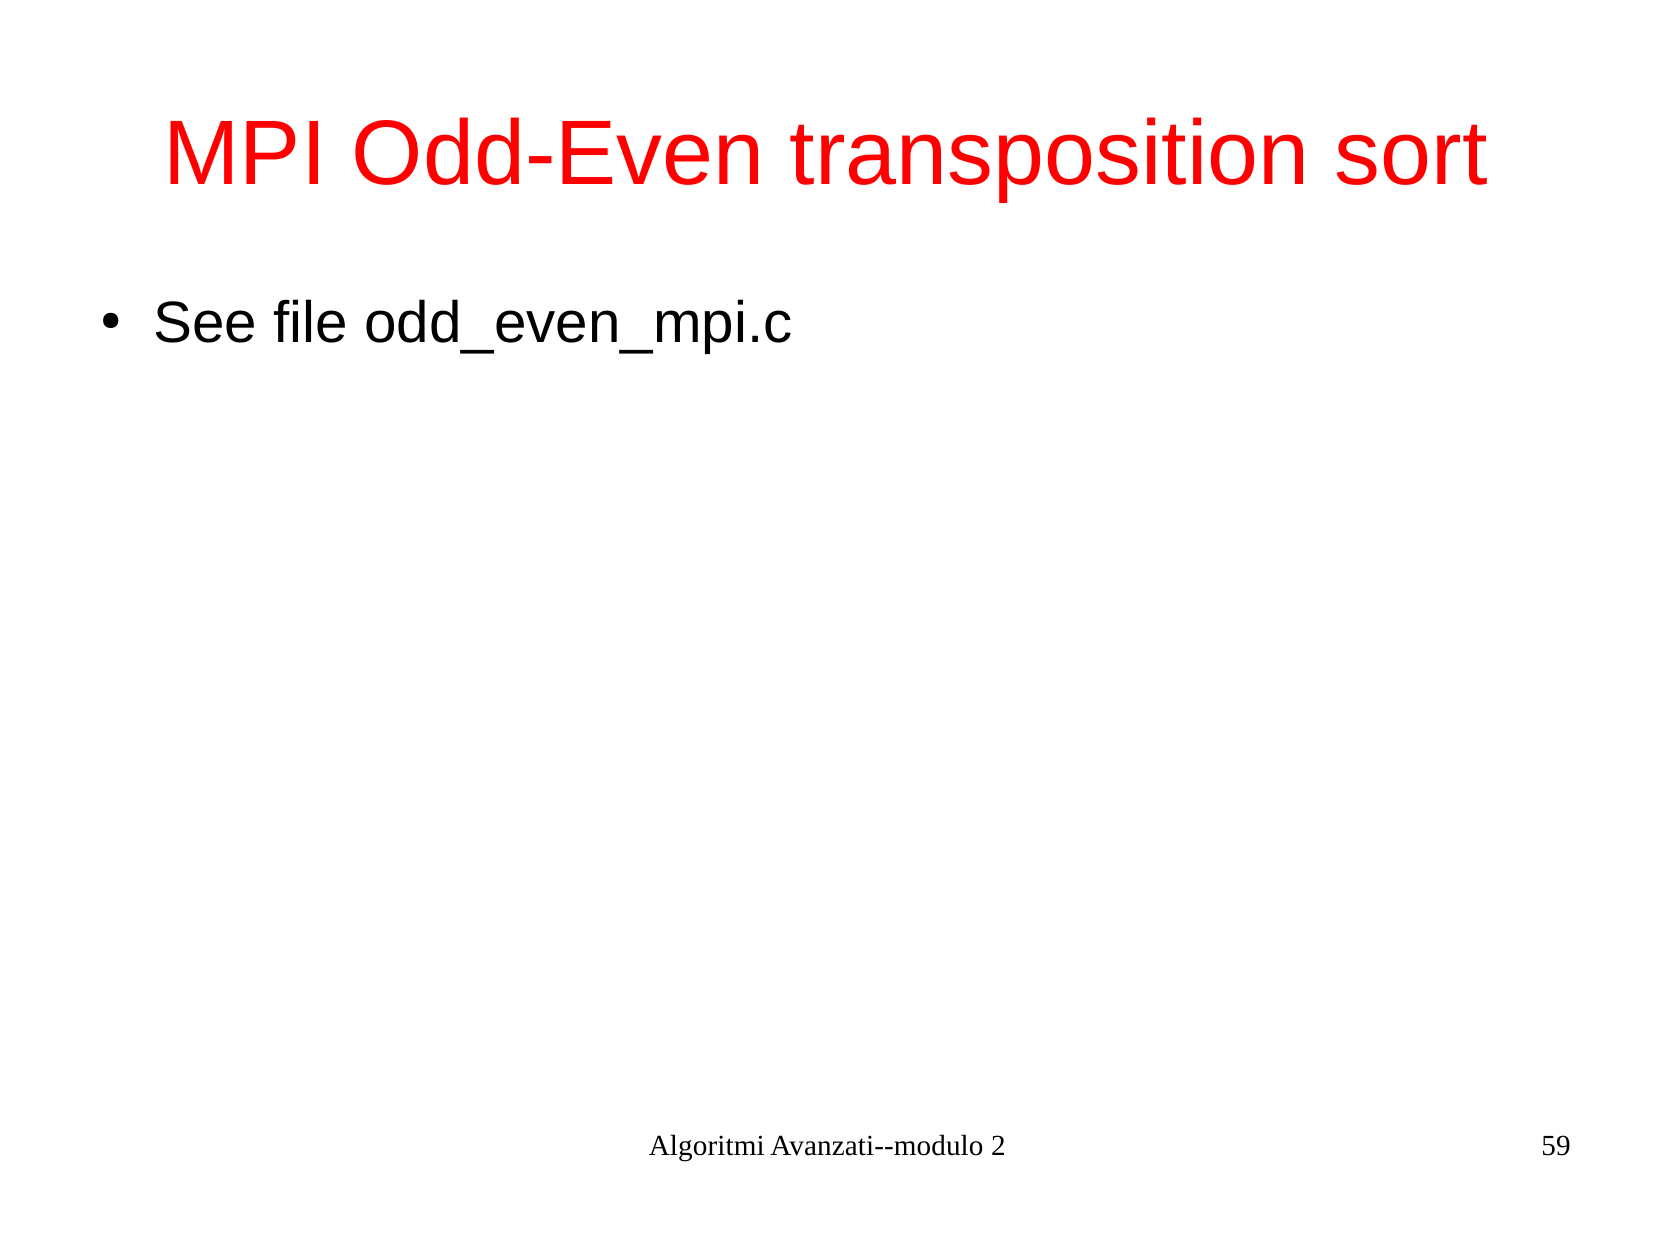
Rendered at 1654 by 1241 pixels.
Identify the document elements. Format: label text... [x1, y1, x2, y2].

title MPI Odd-Even transposition sort [82, 49, 1571, 257]
list See file odd_even_mpi.c [82, 290, 1571, 1109]
